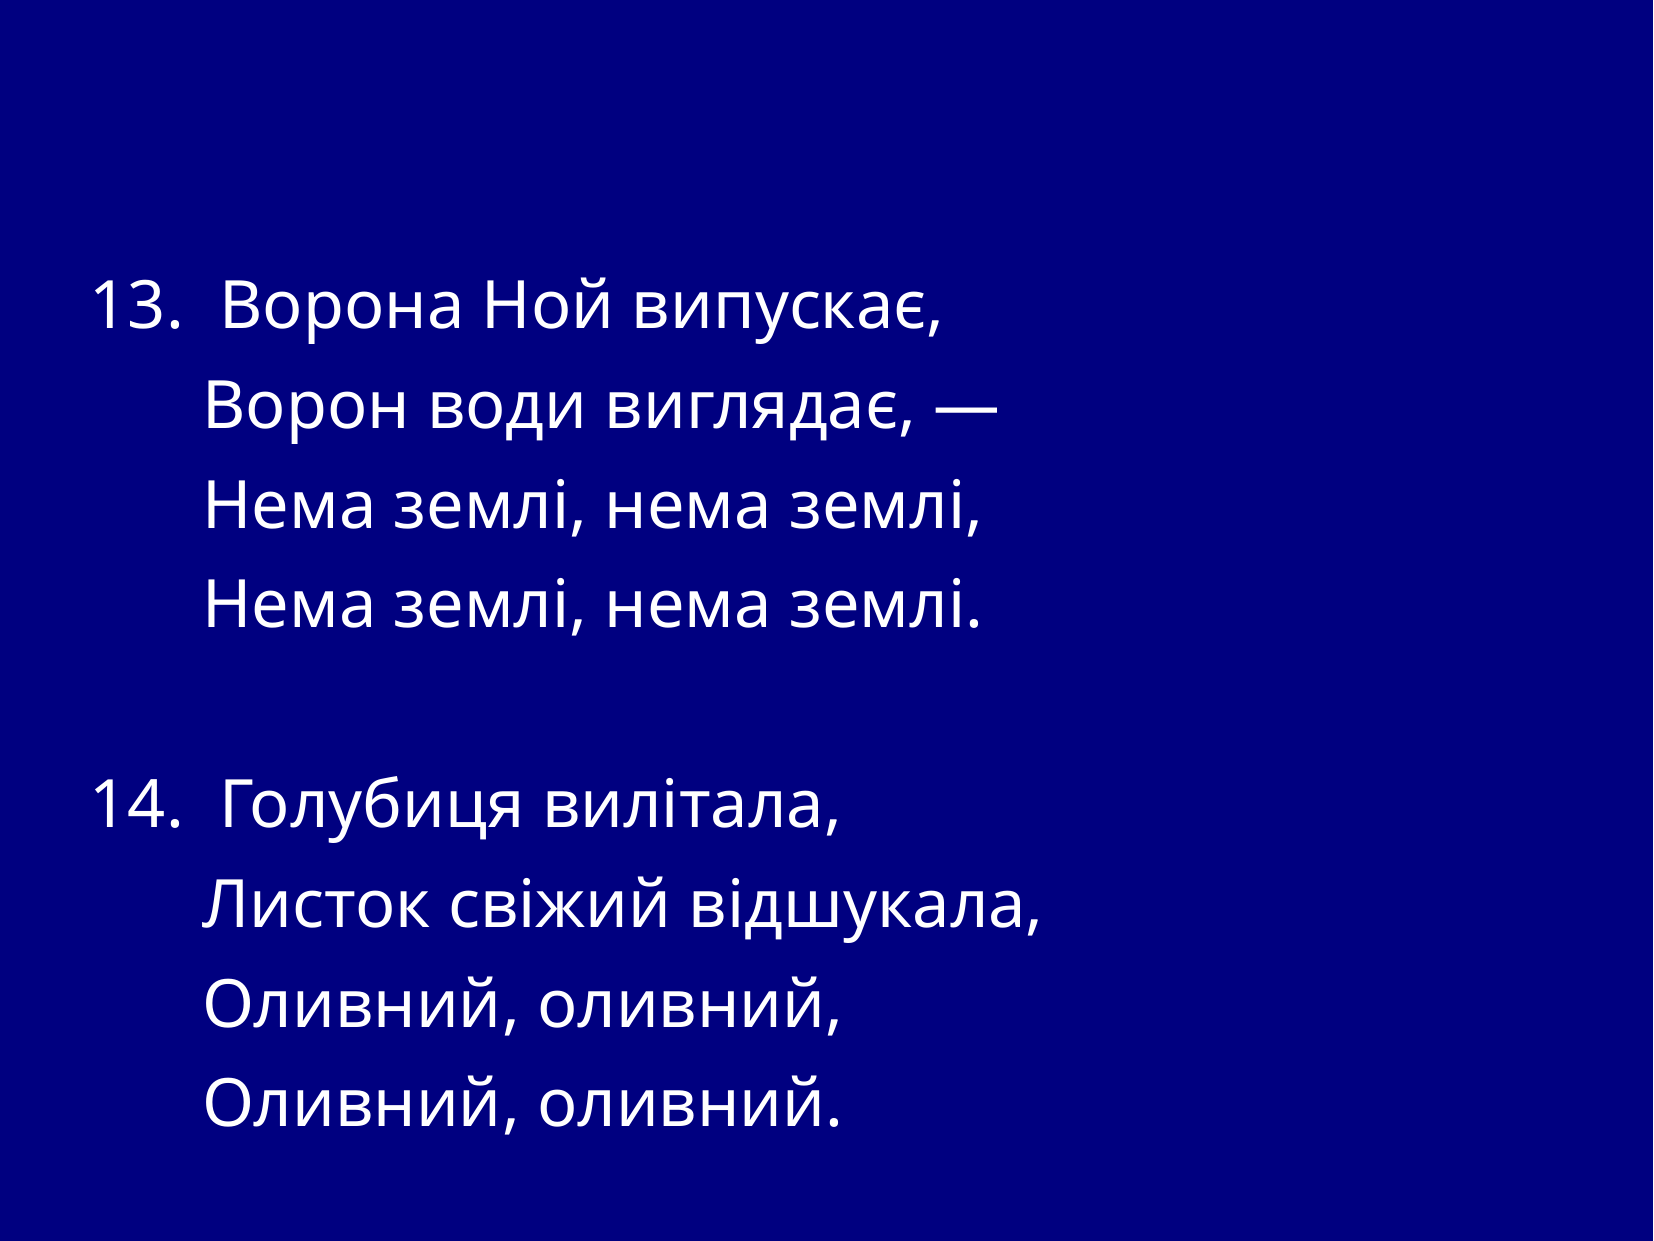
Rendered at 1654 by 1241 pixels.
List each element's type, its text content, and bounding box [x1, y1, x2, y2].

text_box 13. Ворона Ной випускає, Ворон води виглядає, ― Нема землі, нема землі, Нема землі, нема землі. 14. Голубиця вилітала, Листок свіжий відшукала, Оливний, оливний, Оливний, оливний. [75, 150, 1576, 1163]
